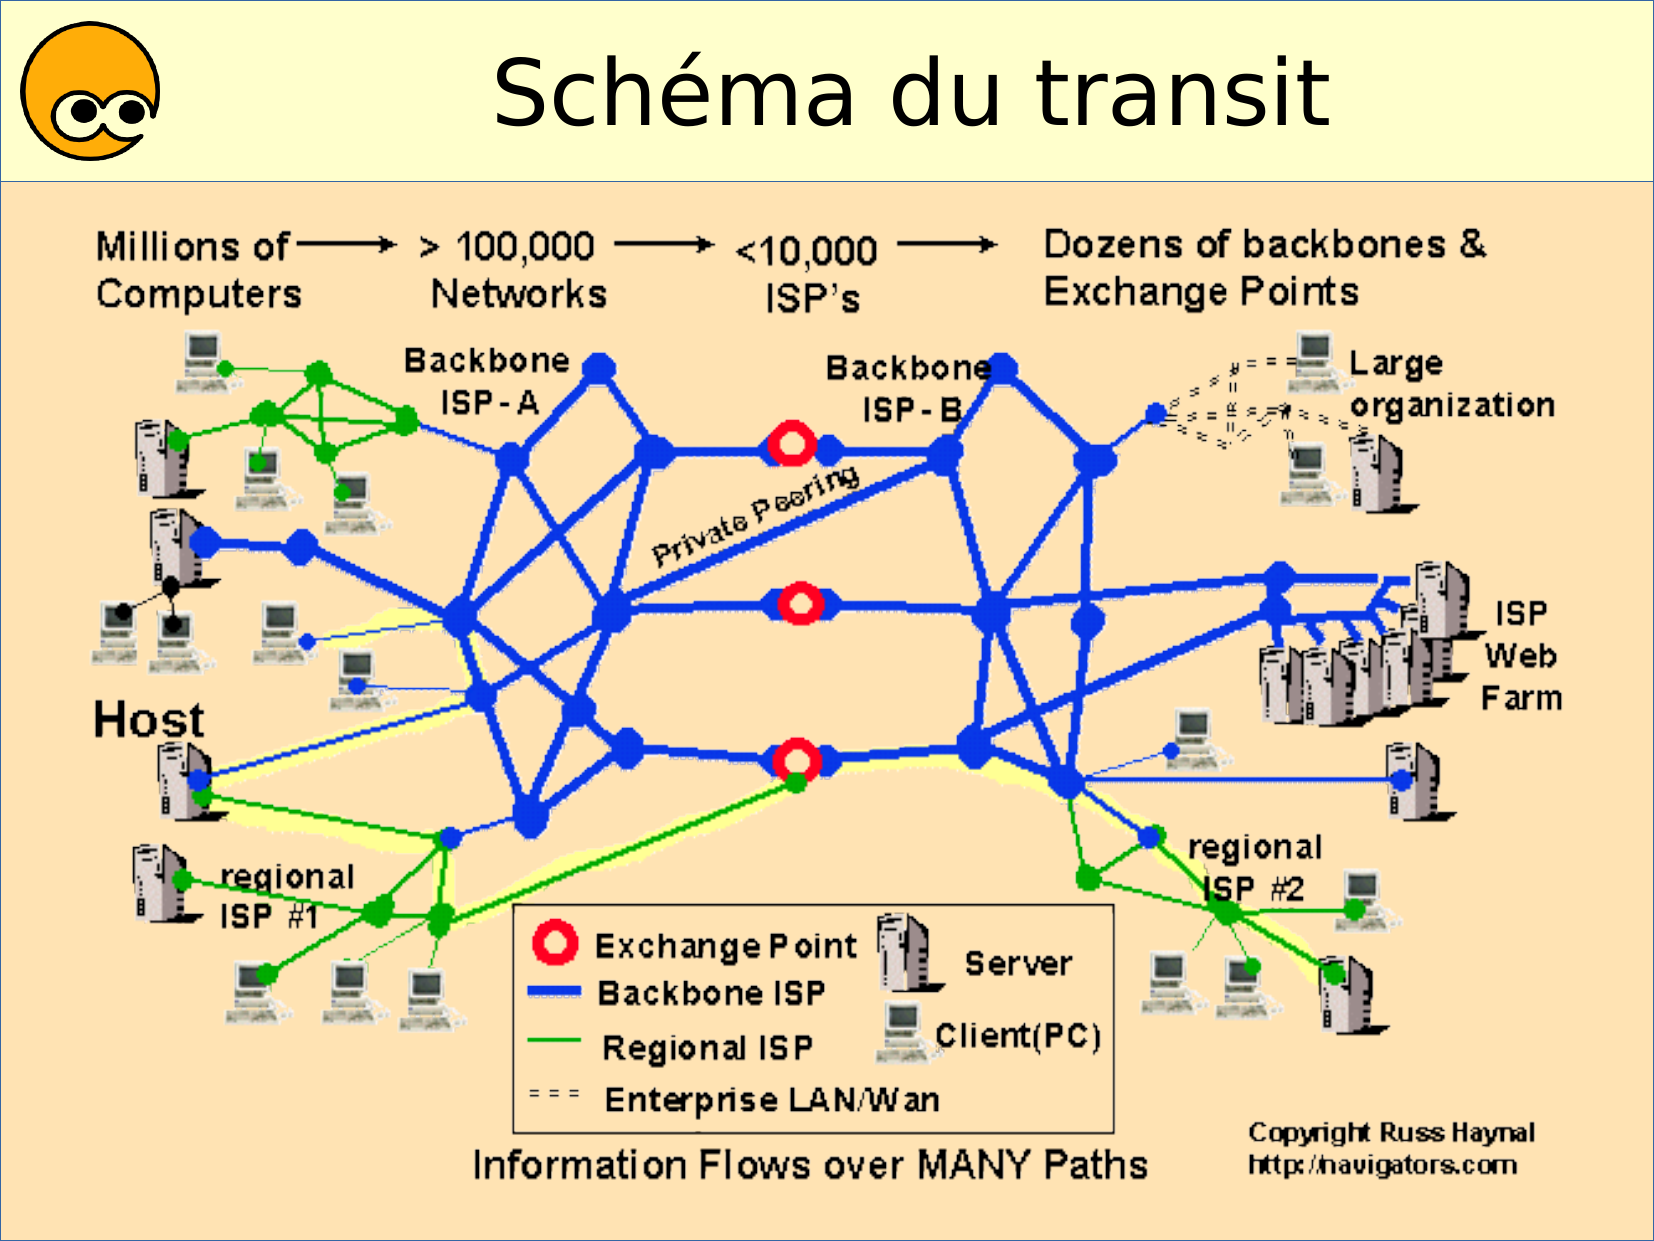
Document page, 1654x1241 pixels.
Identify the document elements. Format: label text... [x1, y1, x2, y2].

title Schéma du transit [203, 33, 1620, 154]
picture [71, 219, 1570, 1192]
picture [20, 21, 160, 161]
